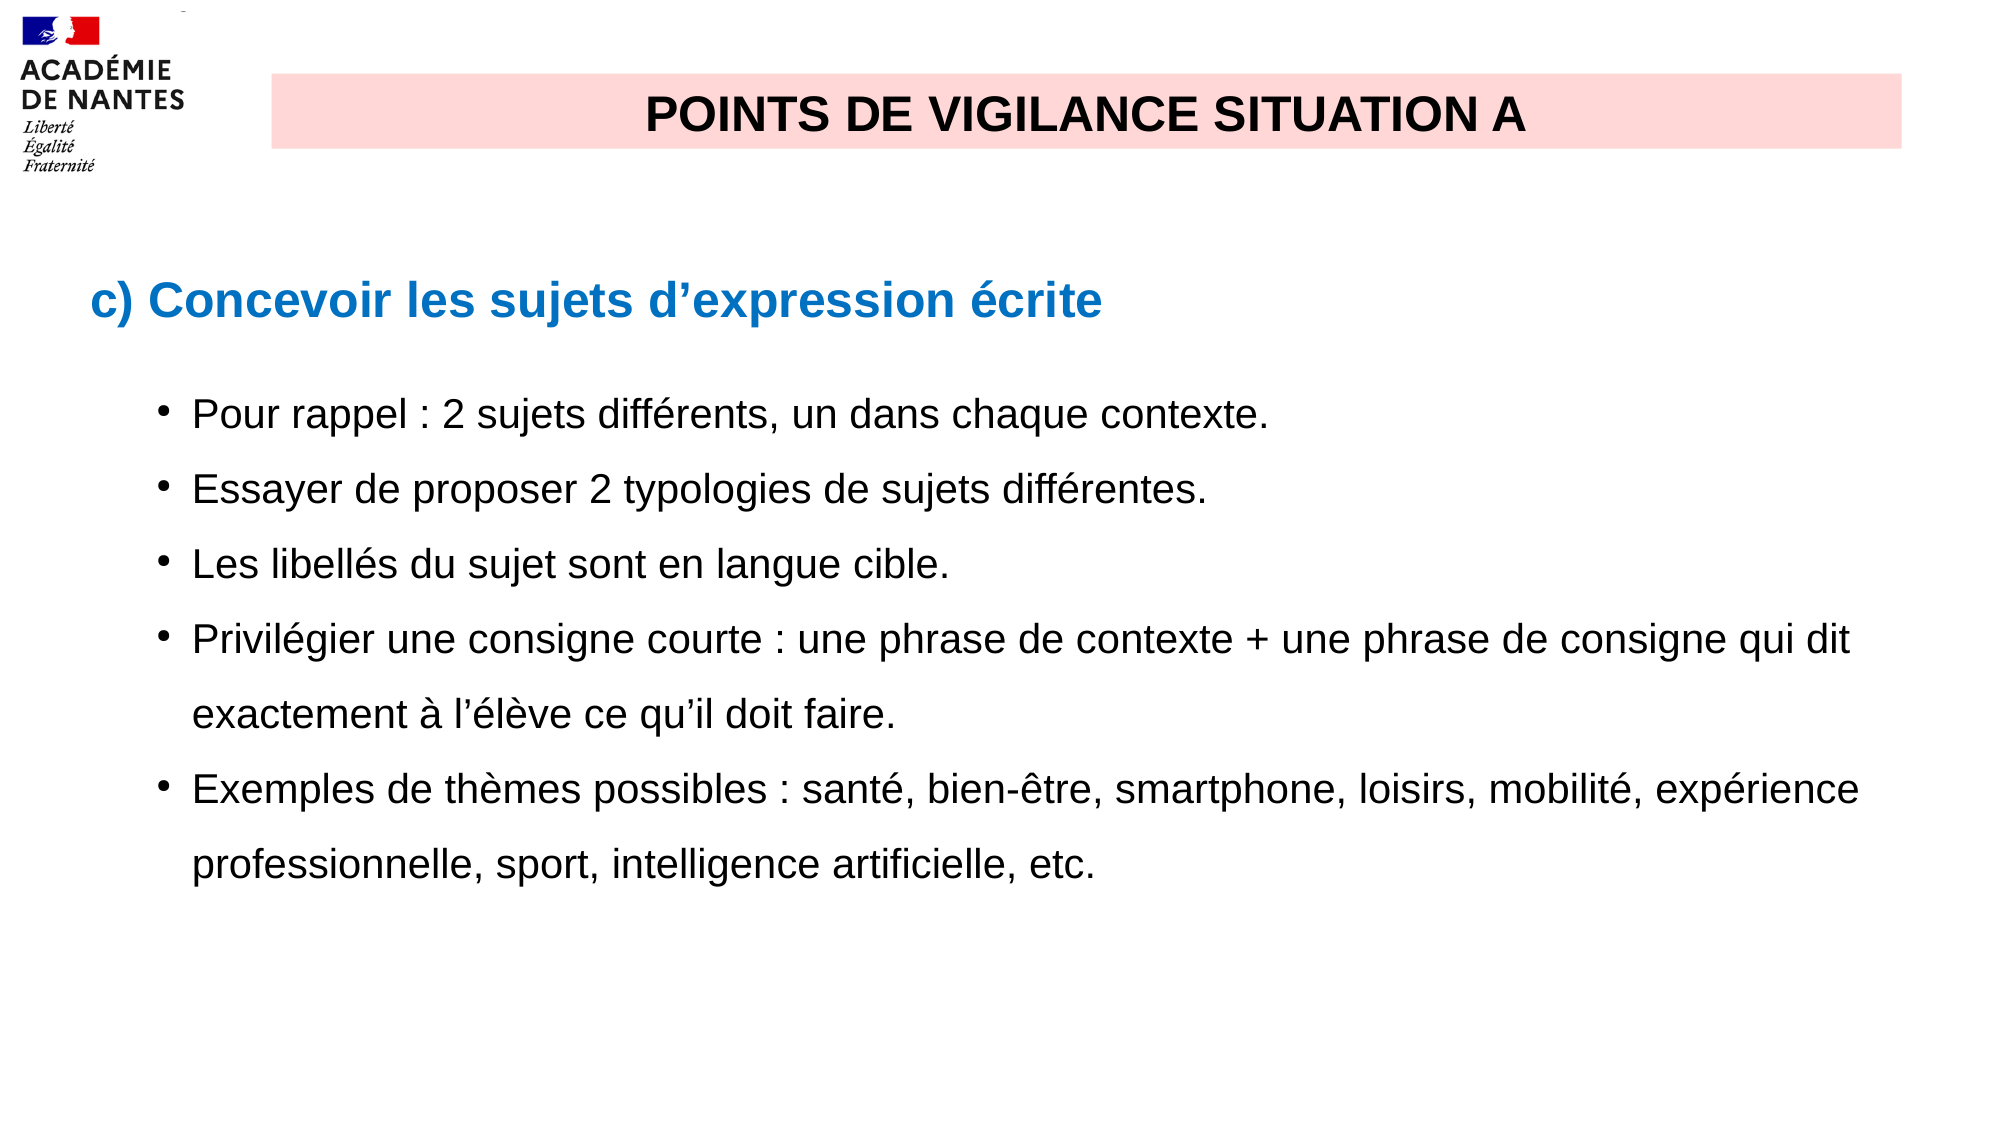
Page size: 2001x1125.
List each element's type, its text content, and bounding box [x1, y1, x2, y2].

text_box c) Concevoir les sujets d’expression écrite [75, 259, 1288, 335]
text_box Pour rappel : 2 sujets différents, un dans chaque contexte. Essayer de proposer 2 typologies de sujets différentes. Les libellés du sujet sont en langue cible. Privilégier une consigne courte : une phrase de contexte + une phrase de consigne qui dit exactement à l’élève ce qu’il doit faire. Exemples de thèmes possibles : santé, bien-être, smartphone, loisirs, mobilité, expérience professionnelle, sport, intelligence artificielle, etc. [141, 354, 1914, 895]
text_box POINTS DE VIGILANCE SITUATION A [271, 73, 1902, 149]
picture [11, 11, 186, 178]
